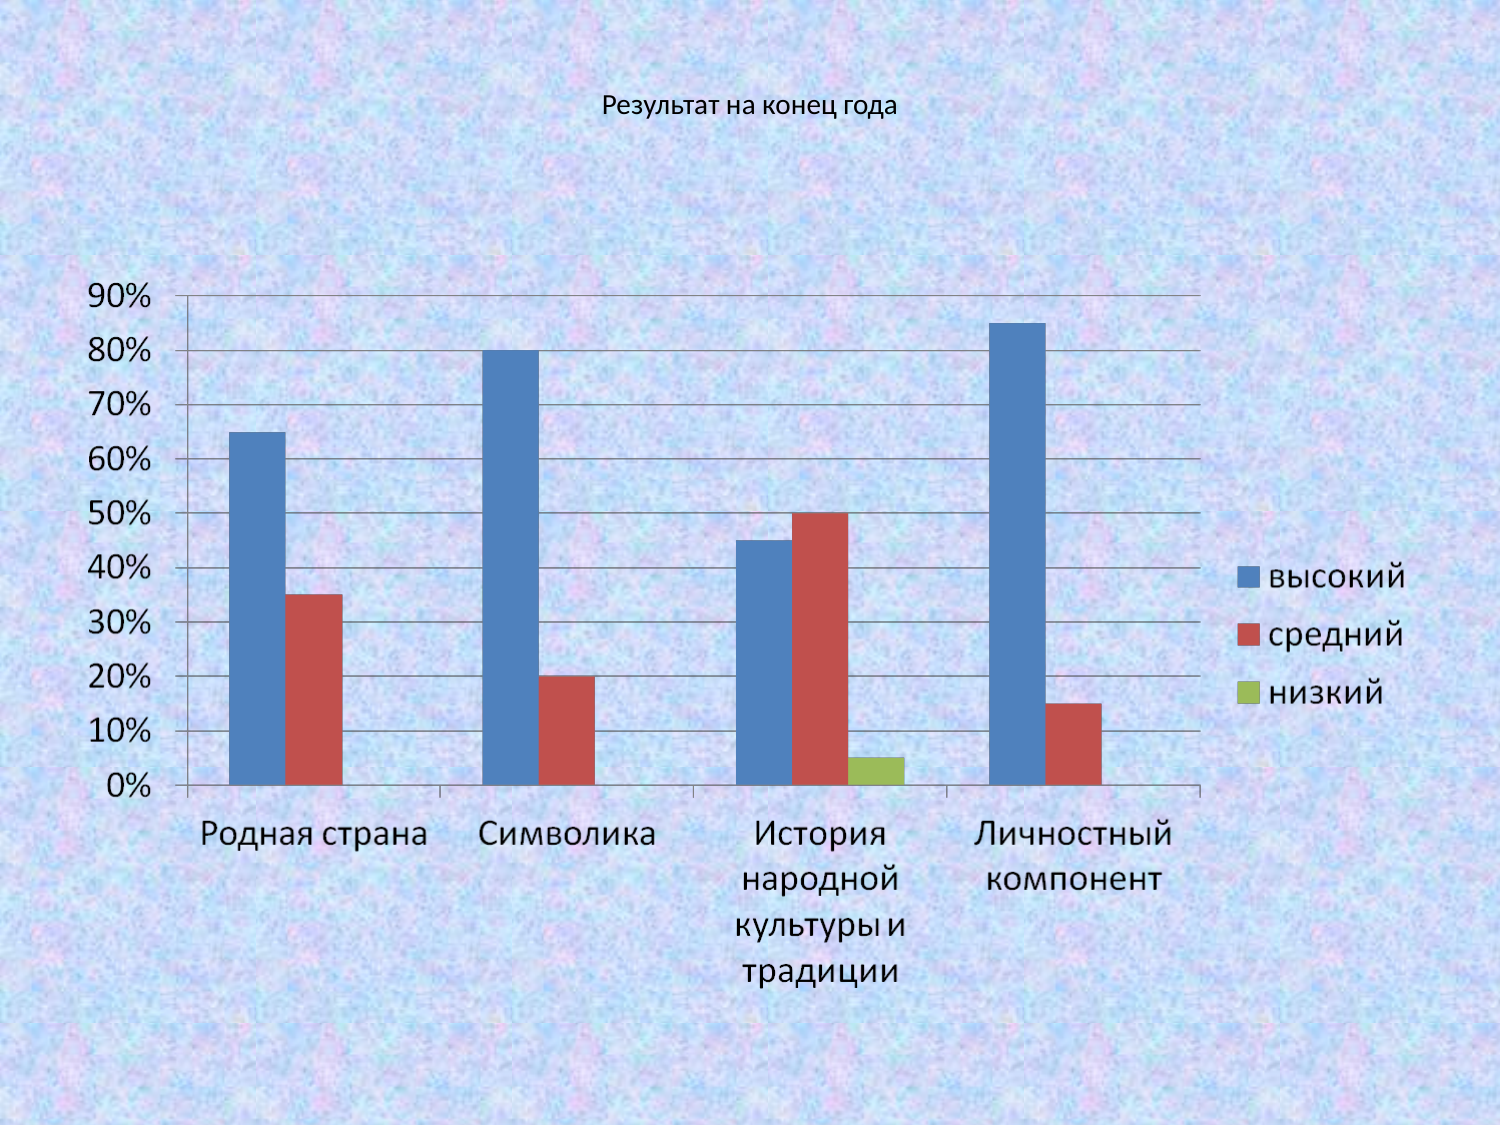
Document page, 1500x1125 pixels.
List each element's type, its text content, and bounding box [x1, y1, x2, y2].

title Результат на конец года [75, 45, 1426, 161]
chart [66, 254, 1434, 1014]
